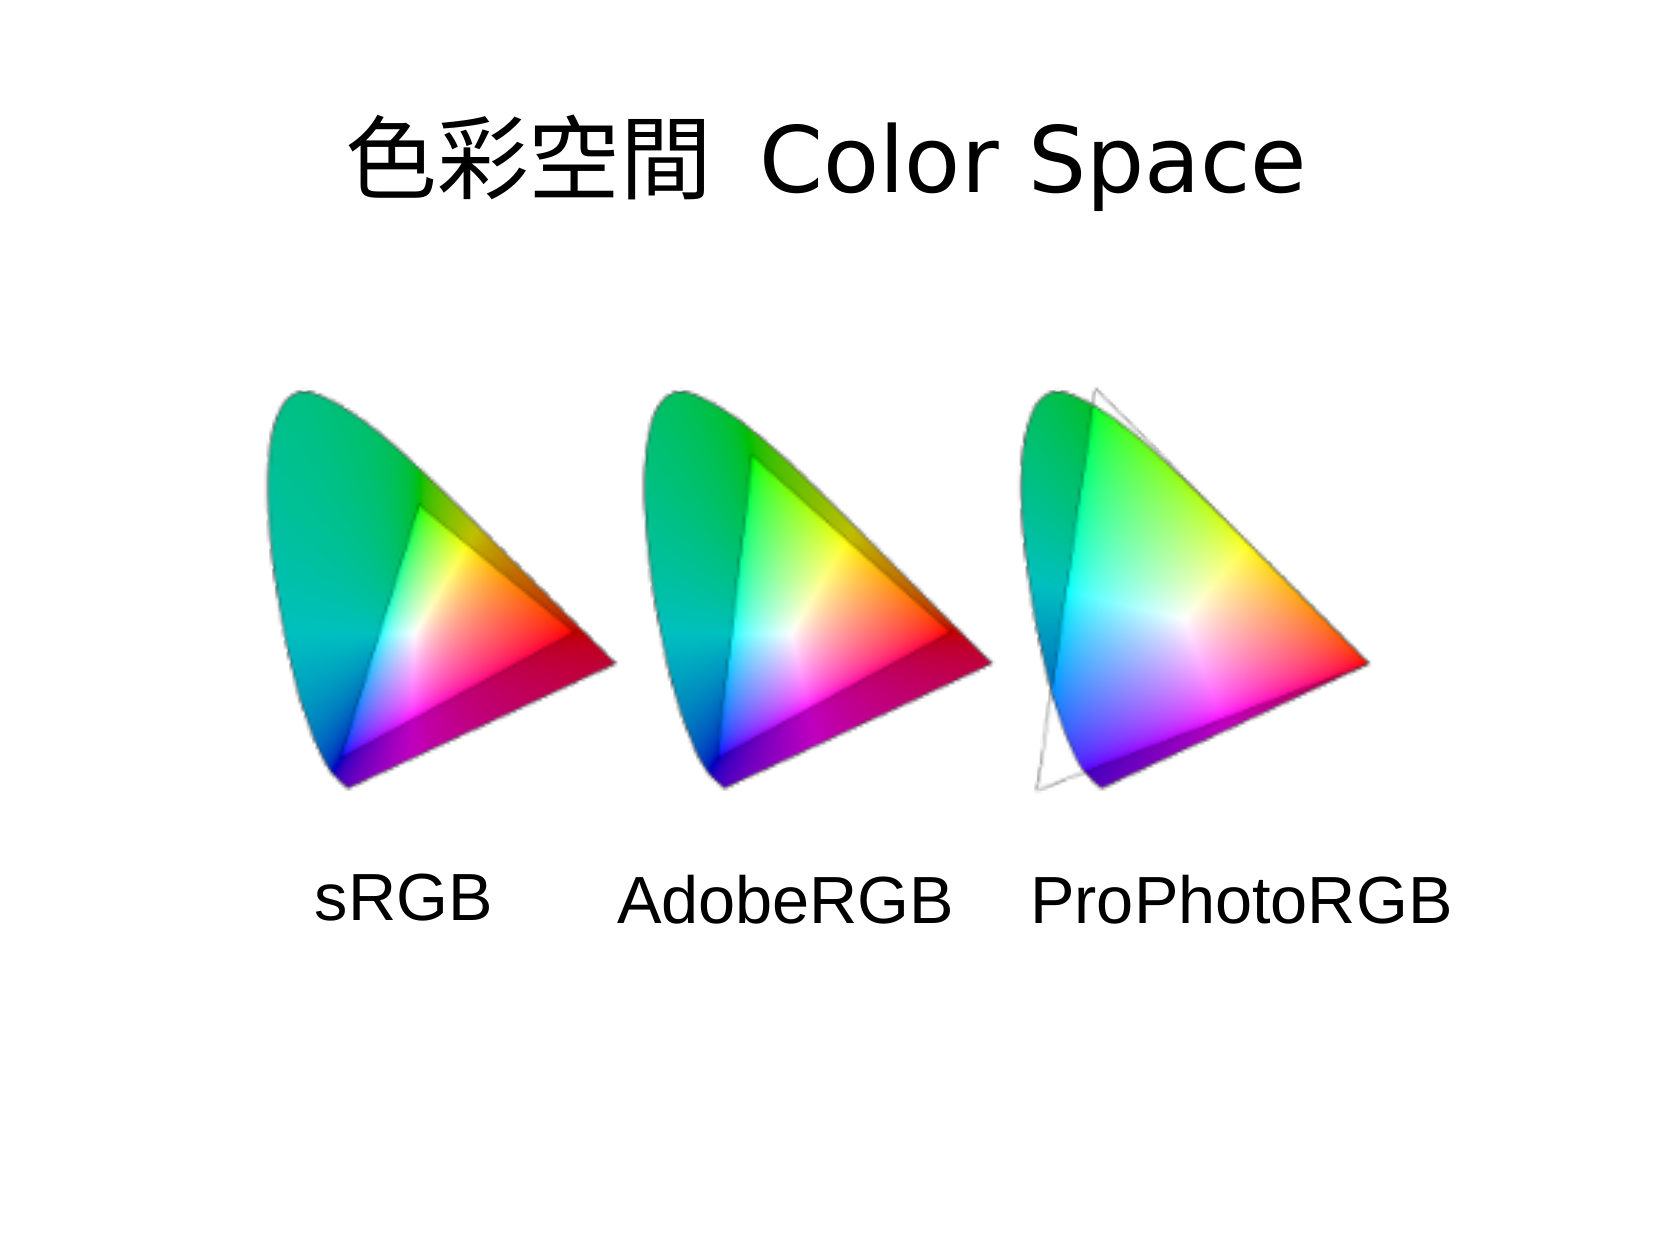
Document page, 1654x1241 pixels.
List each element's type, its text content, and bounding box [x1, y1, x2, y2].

text_box sRGB [300, 852, 508, 943]
title 色彩空間 Color Space [82, 49, 1571, 257]
picture [248, 366, 1394, 811]
text_box AdobeRGB [602, 855, 971, 945]
text_box ProPhotoRGB [1015, 855, 1469, 945]
